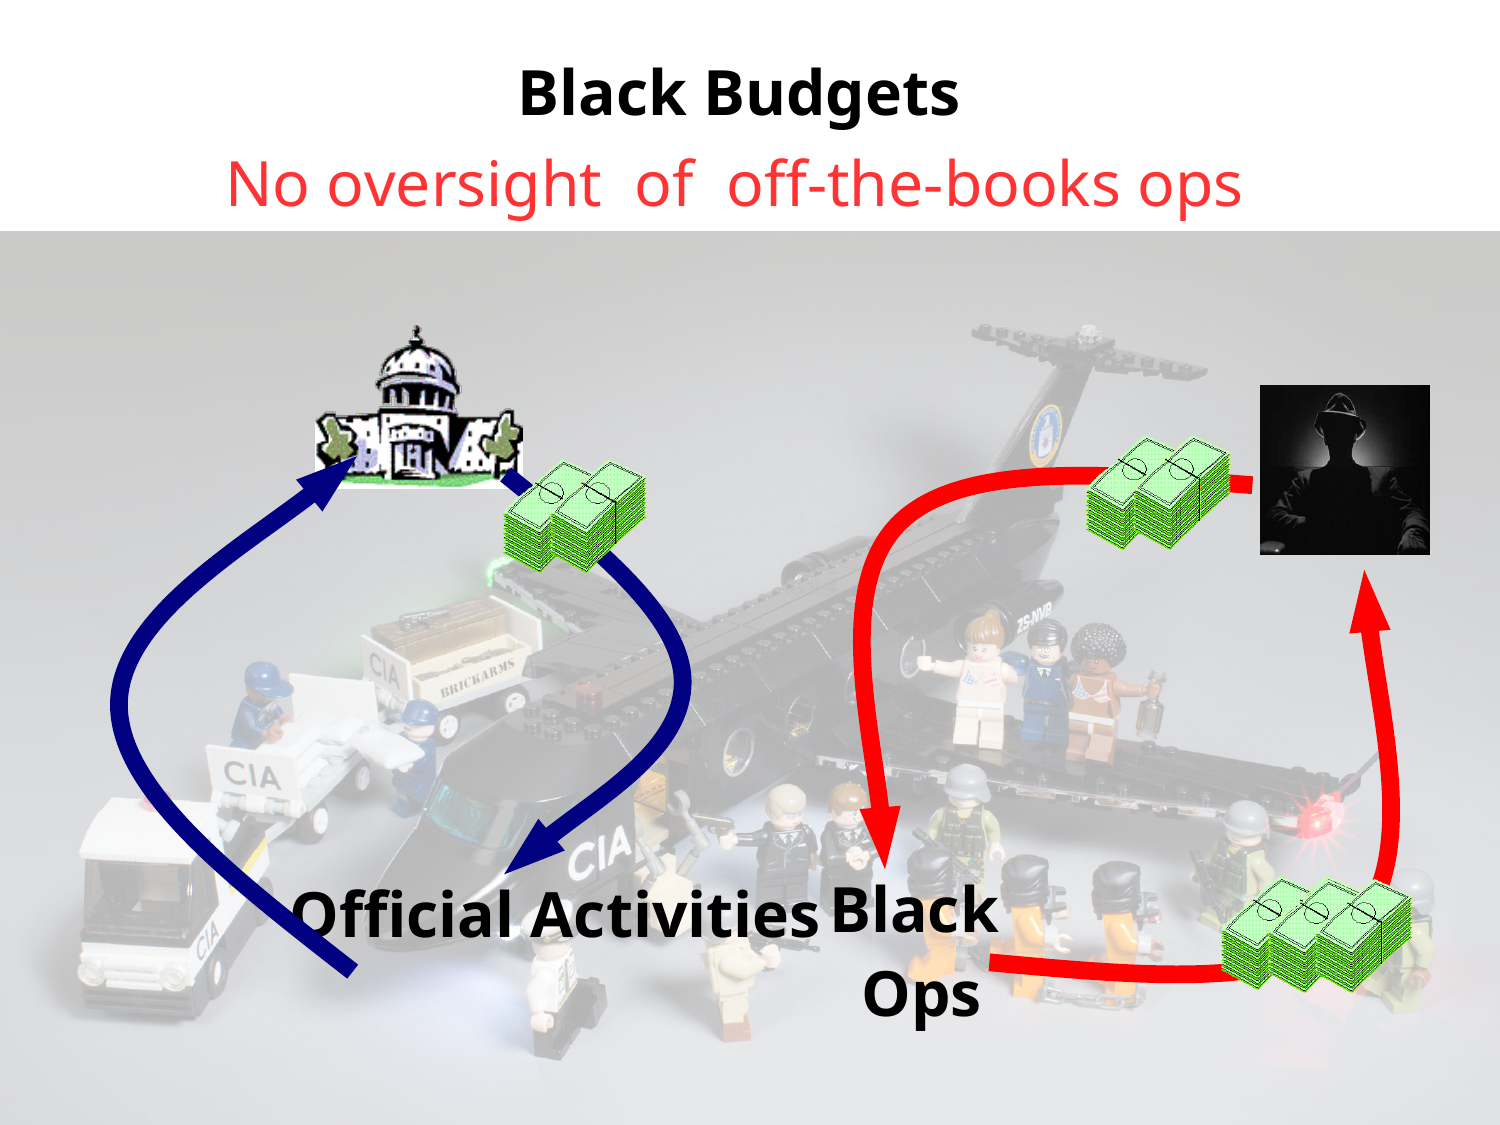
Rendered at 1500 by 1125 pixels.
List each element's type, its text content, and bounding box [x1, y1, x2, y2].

picture [1084, 434, 1231, 550]
text_box [128, 489, 673, 875]
text_box No oversight of off-the-books ops [120, 143, 1351, 373]
text_box Official Activities [248, 874, 863, 1049]
text_box Black Ops [614, 869, 1230, 1044]
picture [1219, 875, 1413, 993]
picture [315, 325, 647, 573]
text_box [0, 195, 1500, 1125]
text_box Black Budgets [341, 52, 1137, 143]
picture [1260, 385, 1430, 555]
